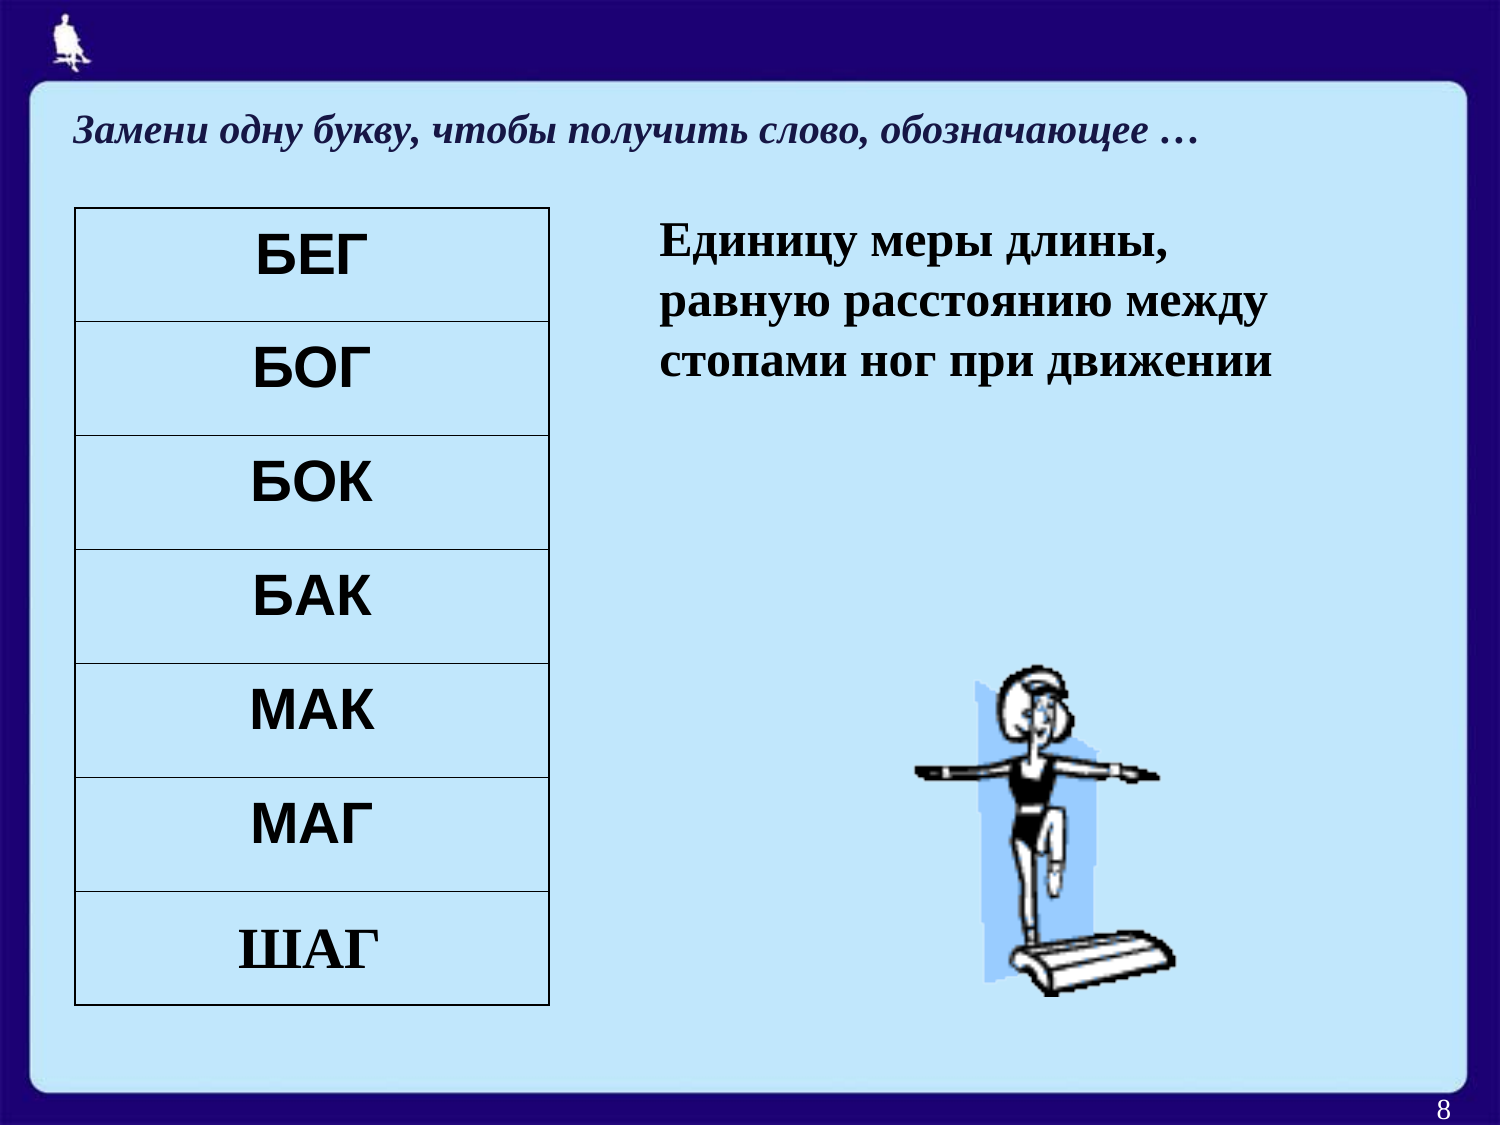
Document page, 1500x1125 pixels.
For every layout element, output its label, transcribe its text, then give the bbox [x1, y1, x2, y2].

table_cell [76, 892, 548, 1004]
title [75, 160, 1426, 233]
text_box ШАГ [199, 902, 422, 988]
text_box Замени одну букву, чтобы получить слово, обозначающее … [58, 93, 1489, 160]
table_cell БОГ [76, 322, 548, 435]
table_cell МАК [76, 664, 548, 777]
table_header БЕГ [76, 209, 548, 321]
text_box Единицу меры длины, равную расстоянию между стопами ног при движении [644, 199, 1319, 395]
table_cell МАГ [76, 778, 548, 891]
text_box <номер> [1116, 1082, 1467, 1125]
picture [0, 0, 1500, 1125]
table_cell БОК [76, 436, 548, 549]
title [75, 45, 1426, 93]
table_cell БАК [76, 550, 548, 663]
